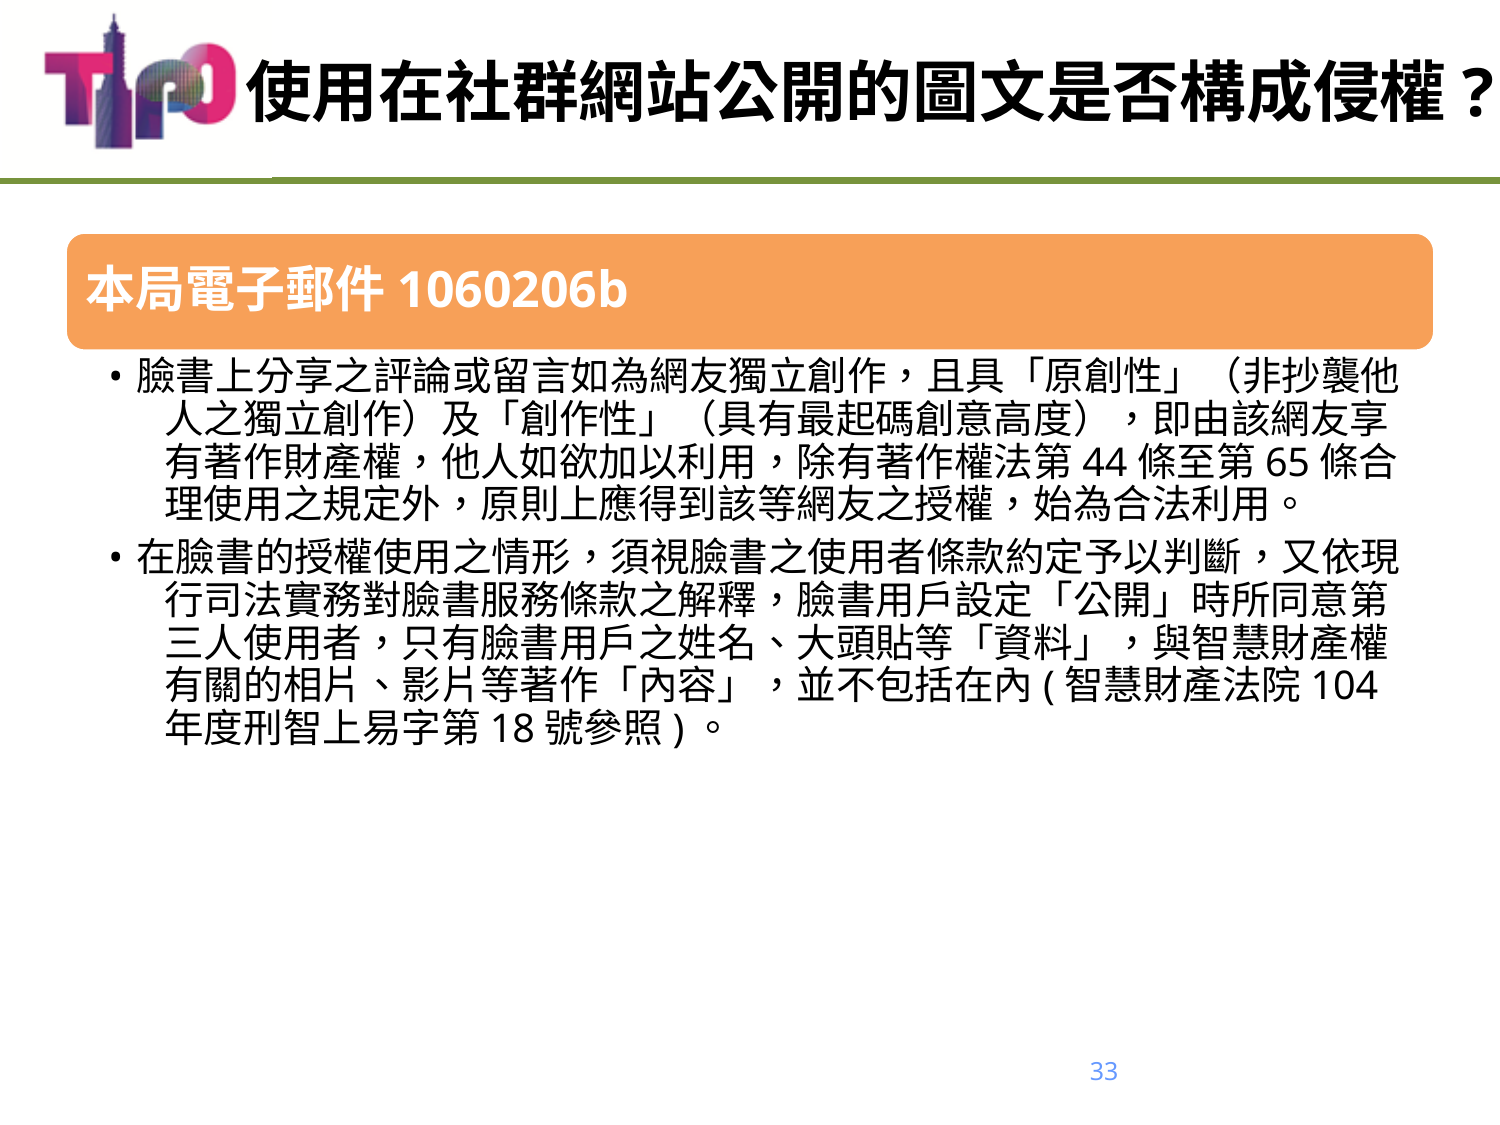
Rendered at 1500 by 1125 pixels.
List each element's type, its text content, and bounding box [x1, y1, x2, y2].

text_box 本局電子郵件1060206b [64, 231, 1436, 351]
title 使用在社群網站公開的圖文是否構成侵權? [194, 42, 1500, 176]
text_box 33 [1074, 1042, 1426, 1103]
text_box 臉書上分享之評論或留言如為網友獨立創作，且具「原創性」（非抄襲他人之獨立創作）及「創作性」（具有最起碼創意高度），即由該網友享有著作財產權，他人如欲加以利用，除有著作權法第44條至第65條合理使用之規定外，原則上應得到該等網友之授權，始為合法利用。 在臉書的授權使用之情形，須視臉書之使用者條款約定予以判斷，又依現行司法實務對臉書服務條款之解釋，臉書用戶設定「公開」時所同意第三人使用者，只有臉書用戶之姓名、大頭貼等「資料」，與智慧財產權有關的相片、影片等著作「內容」，並不包括在內(智慧財產法院104年度刑智上易字第18號參照)。 [64, 351, 1436, 1000]
